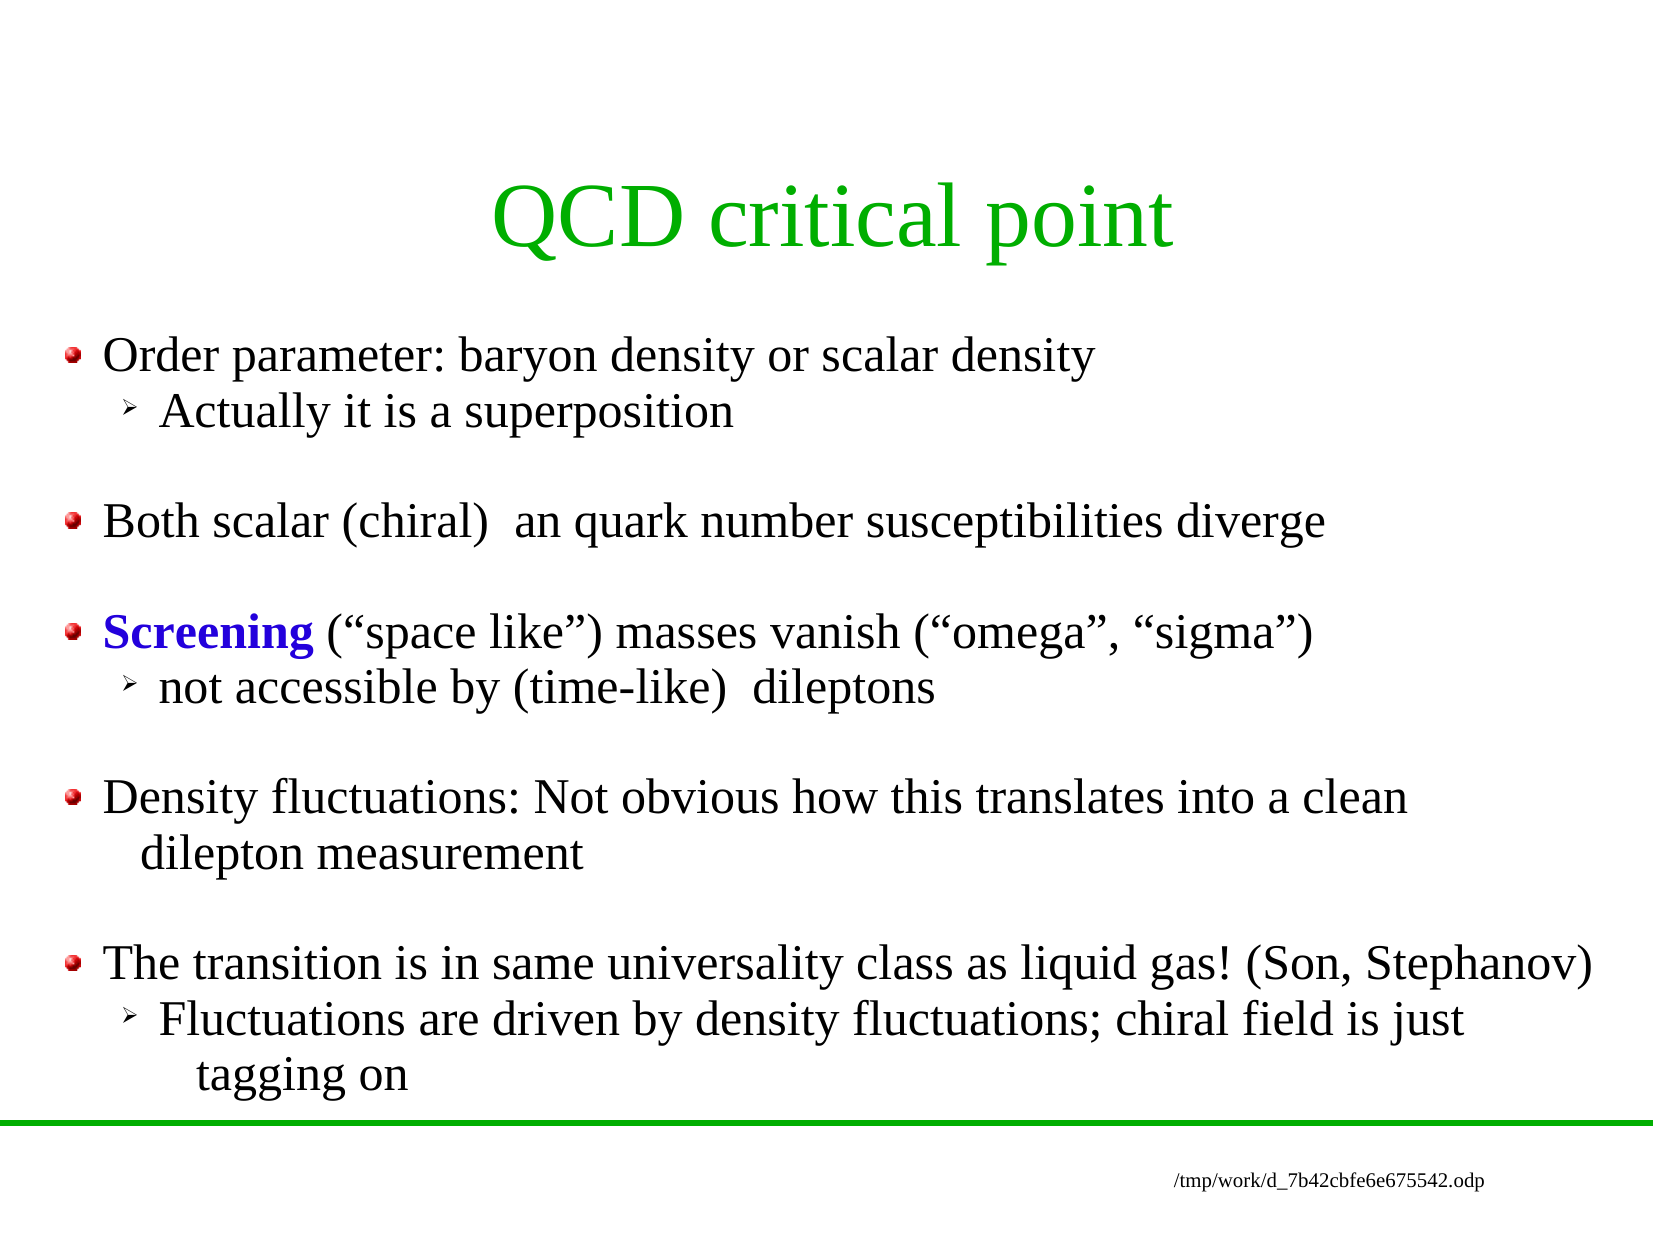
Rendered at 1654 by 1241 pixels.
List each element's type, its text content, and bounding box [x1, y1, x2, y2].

title QCD critical point [127, 111, 1540, 319]
text_box Order parameter: baryon density or scalar density Actually it is a superposition Both scalar (chiral) an quark number susceptibilities diverge Screening (“space like”) masses vanish (“omega”, “sigma”) not accessible by (time-like) dileptons Density fluctuations: Not obvious how this translates into a clean dilepton measurement The transition is in same universality class as liquid gas! (Son, Stephanov) Fluctuations are driven by density fluctuations; chiral field is just tagging on [50, 327, 1587, 1102]
